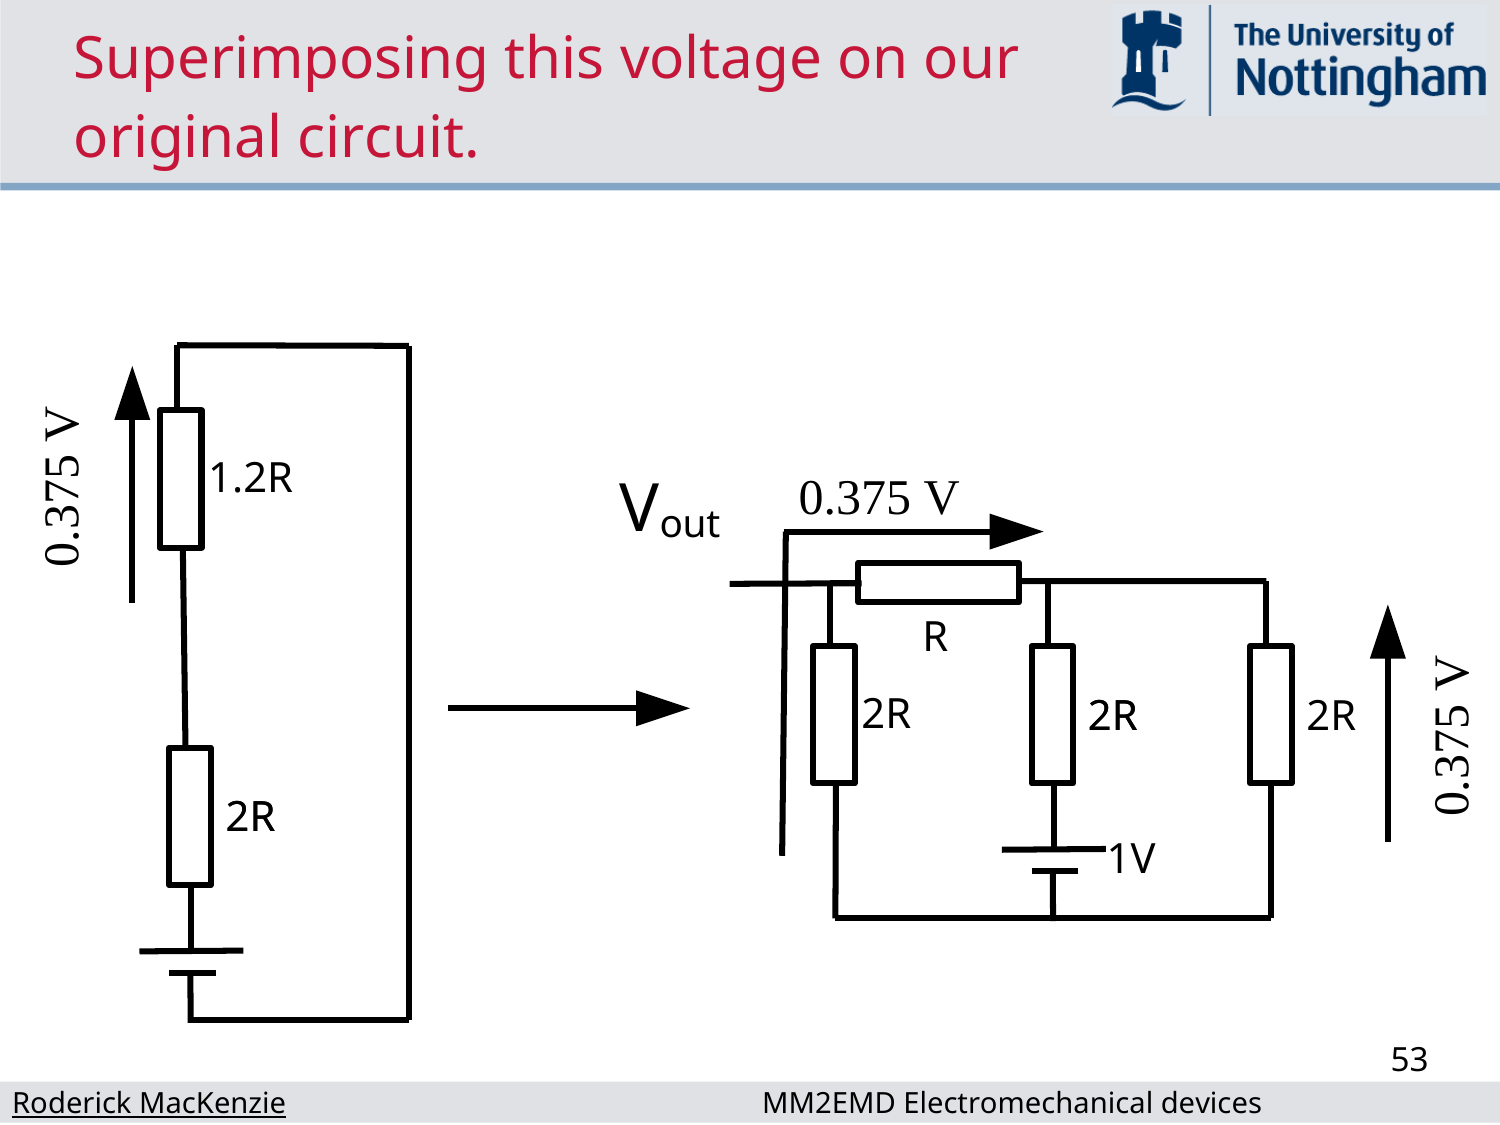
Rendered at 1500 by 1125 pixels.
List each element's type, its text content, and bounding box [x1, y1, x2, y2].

text_box 1V [1091, 824, 1192, 969]
text_box R [907, 602, 1008, 738]
text_box 0.375 V [20, 389, 96, 582]
text_box 1.2R [193, 443, 321, 579]
text_box 0.375 V [783, 456, 976, 529]
picture [1111, 4, 1487, 116]
title Superimposing this voltage on our original circuit. [59, 20, 1137, 172]
text_box Vout [604, 457, 755, 576]
text_box 2R [210, 782, 311, 918]
text_box 0.375 V [1410, 639, 1486, 832]
text_box <number> [1375, 1030, 1500, 1101]
text_box 2R [1073, 681, 1174, 816]
text_box 2R [846, 679, 947, 815]
text_box 2R [1291, 681, 1385, 816]
